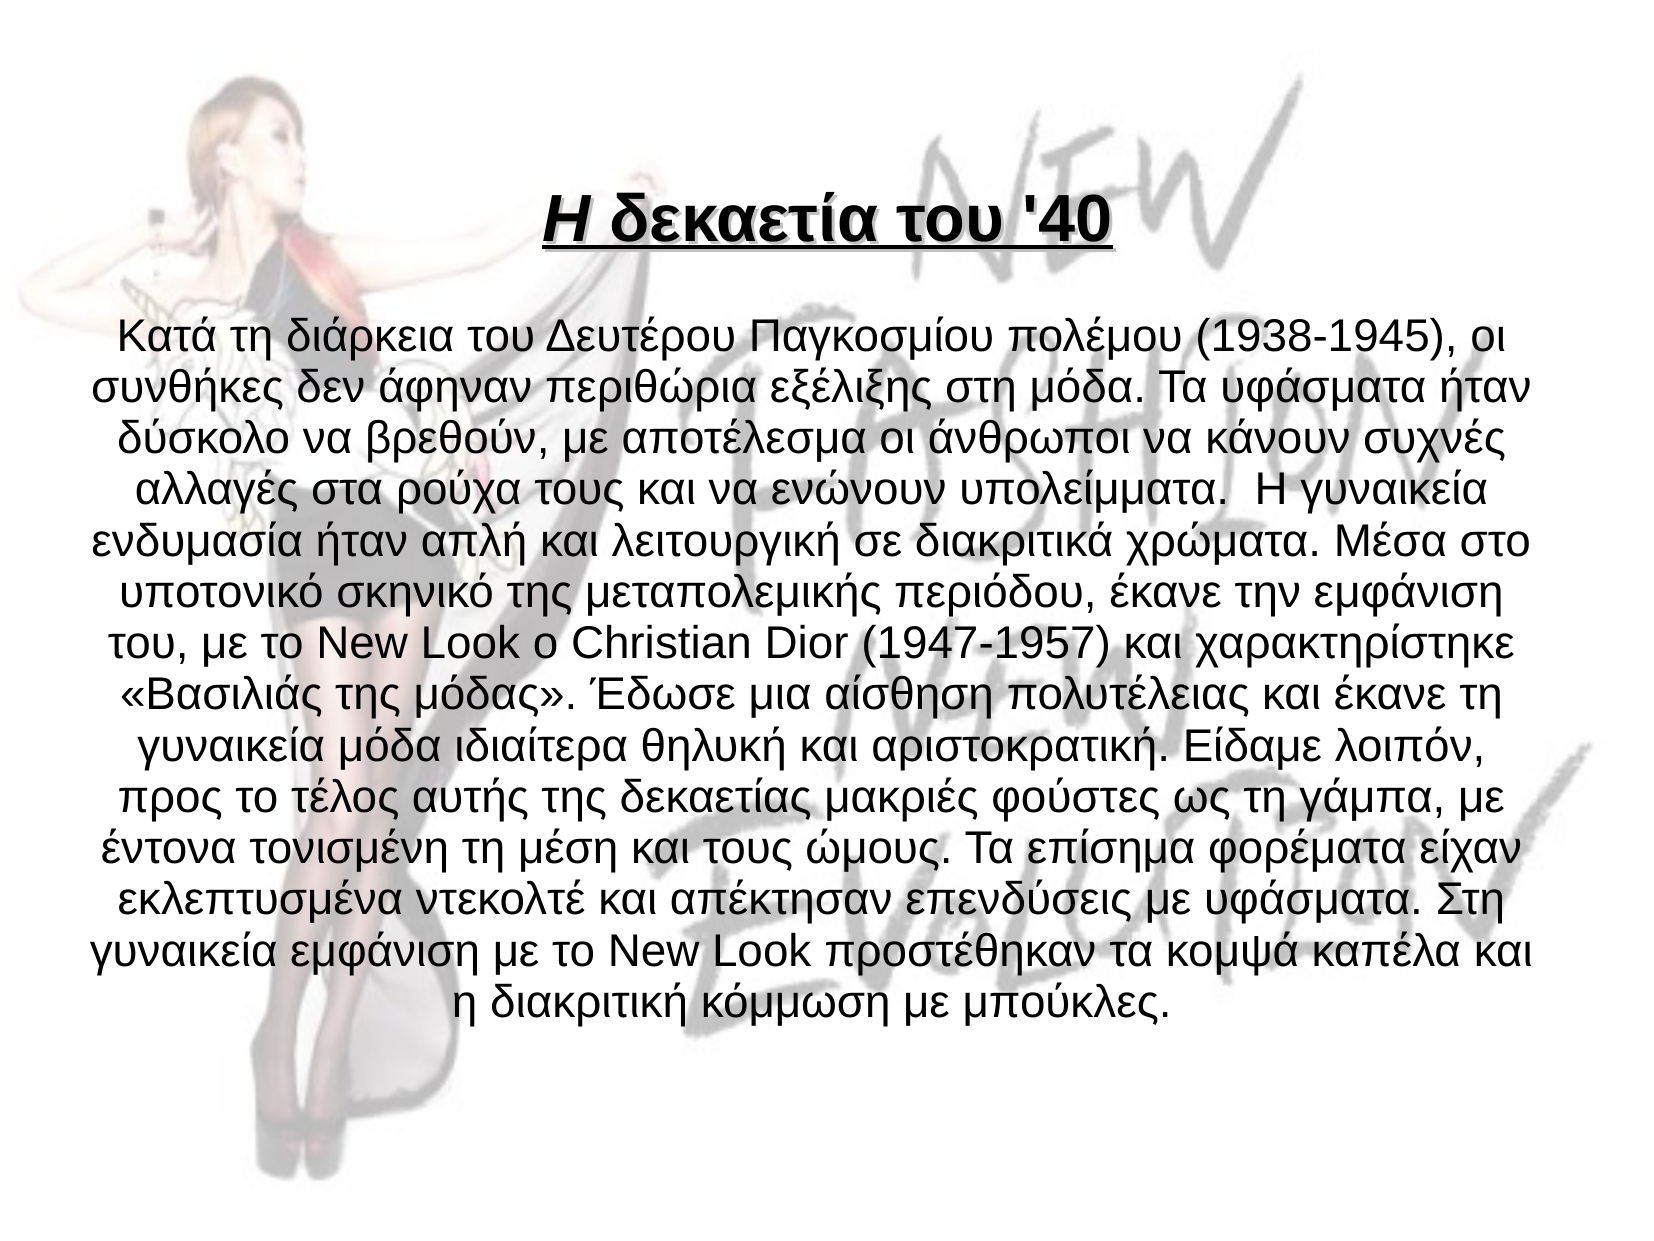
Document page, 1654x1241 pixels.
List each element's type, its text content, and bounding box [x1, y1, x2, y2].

picture [0, 0, 1654, 1241]
subtitle Κατά τη διάρκεια του Δευτέρου Παγκοσμίου πολέμου (1938-1945), οι συνθήκες δεν άφηναν περιθώρια εξέλιξης στη μόδα. Τα υφάσματα ήταν δύσκολο να βρεθούν, με αποτέλεσμα οι άνθρωποι να κάνουν συχνές αλλαγές στα ρούχα τους και να ενώνουν υπολείμματα. Η γυναικεία ενδυμασία ήταν απλή και λειτουργική σε διακριτικά χρώματα. Μέσα στο υποτονικό σκηνικό της μεταπολεμικής περιόδου, έκανε την εμφάνιση του, με το New Look ο Christian Dior (1947-1957) και χαρακτηρίστηκε «Βασιλιάς της μόδας». Έδωσε μια αίσθηση πολυτέλειας και έκανε τη γυναικεία μόδα ιδιαίτερα θηλυκή και αριστοκρατική. Είδαμε λοιπόν, προς το τέλος αυτής της δεκαετίας μακριές φούστες ως τη γάμπα, με έντονα τονισμένη τη μέση και τους ώμους. Τα επίσημα φορέματα είχαν εκλεπτυσμένα ντεκολτέ και απέκτησαν επενδύσεις με υφάσματα. Στη γυναικεία εμφάνιση με το New Look προστέθηκαν τα κομψά καπέλα και η διακριτική κόμμωση με μπούκλες. [88, 177, 1536, 1211]
title Η δεκαετία του '40 [121, 114, 1534, 177]
